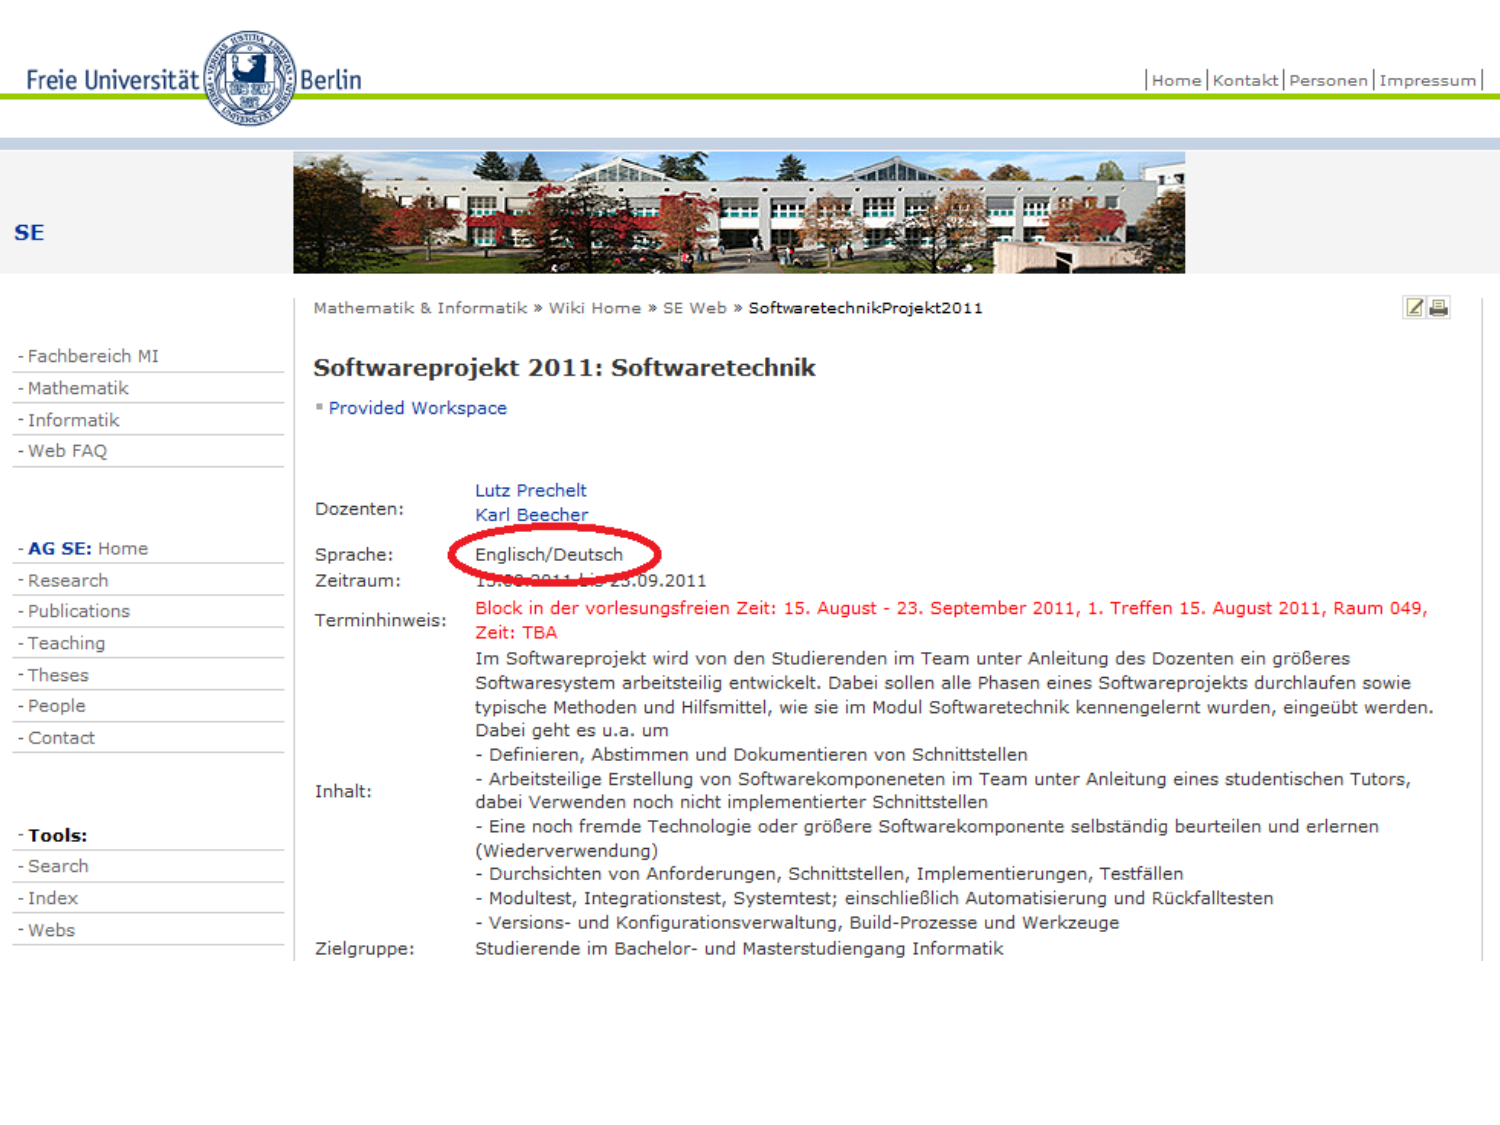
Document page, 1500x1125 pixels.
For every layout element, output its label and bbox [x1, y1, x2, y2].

picture [0, 25, 1500, 961]
